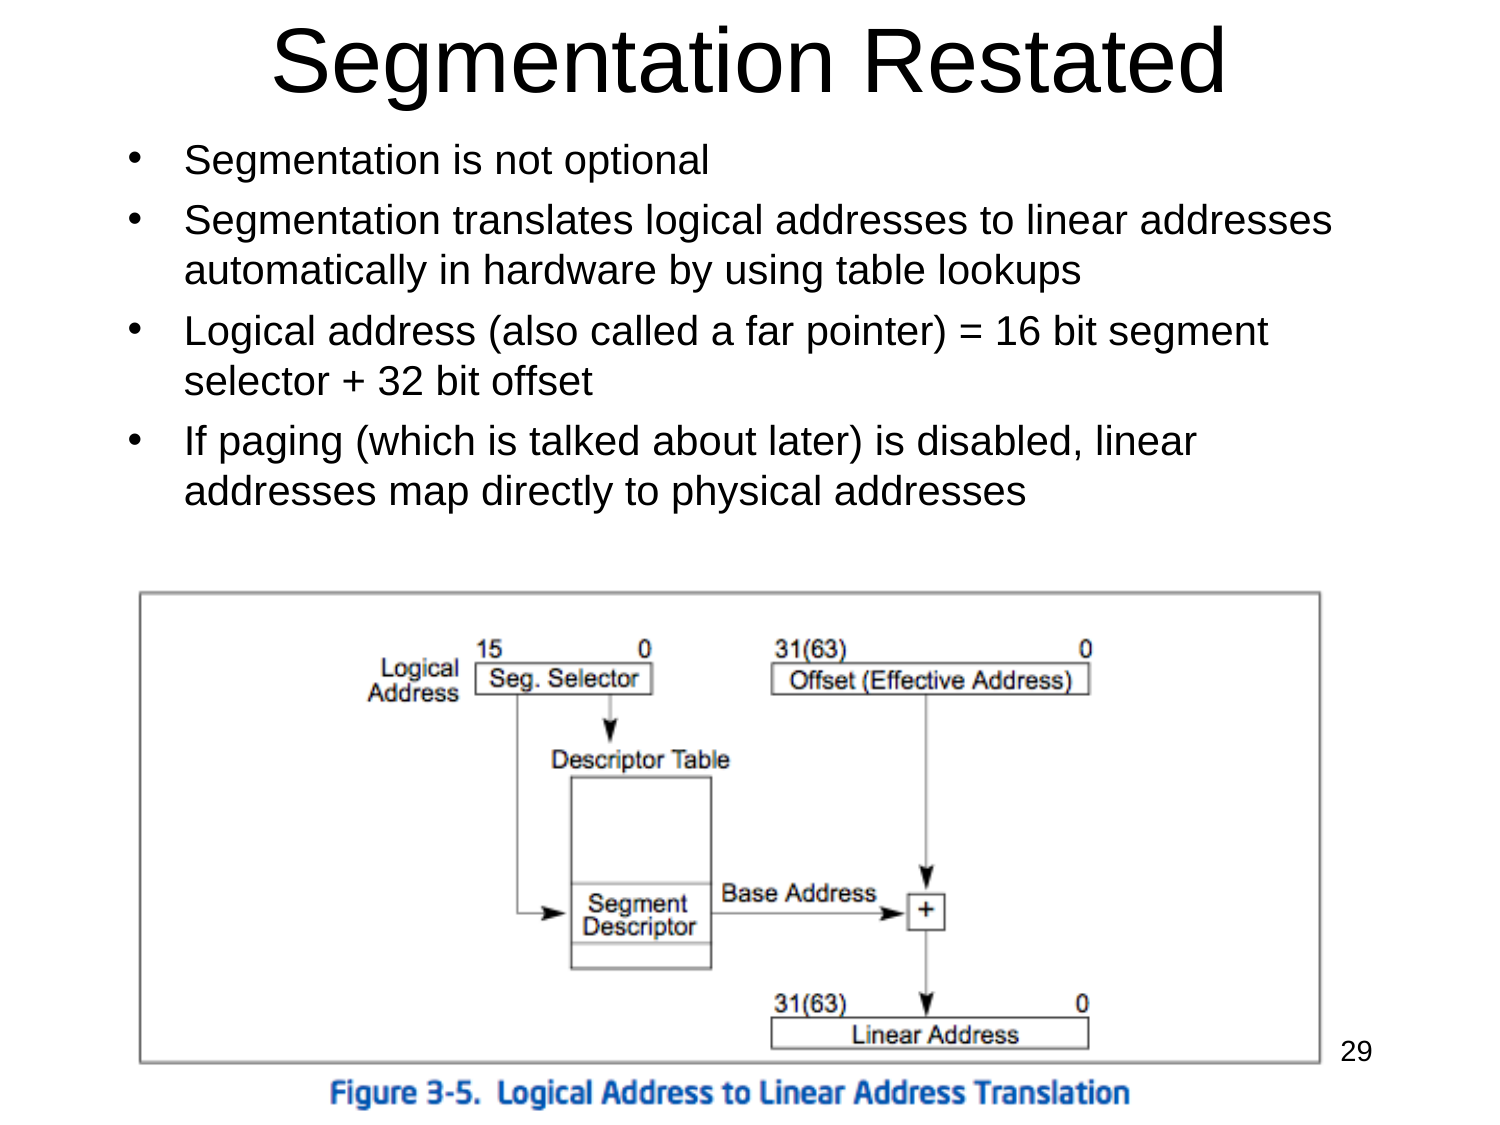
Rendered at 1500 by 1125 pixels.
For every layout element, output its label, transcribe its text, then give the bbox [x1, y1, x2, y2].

title Segmentation Restated [112, 0, 1388, 125]
list Segmentation is not optional Segmentation translates logical addresses to linear addresses automatically in hardware by using table lookups Logical address (also called a far pointer) = 16 bit segment selector + 32 bit offset If paging (which is talked about later) is disabled, linear addresses map directly to physical addresses [112, 125, 1388, 801]
text_box <number> [1338, 1025, 1388, 1101]
picture [125, 577, 1338, 1113]
